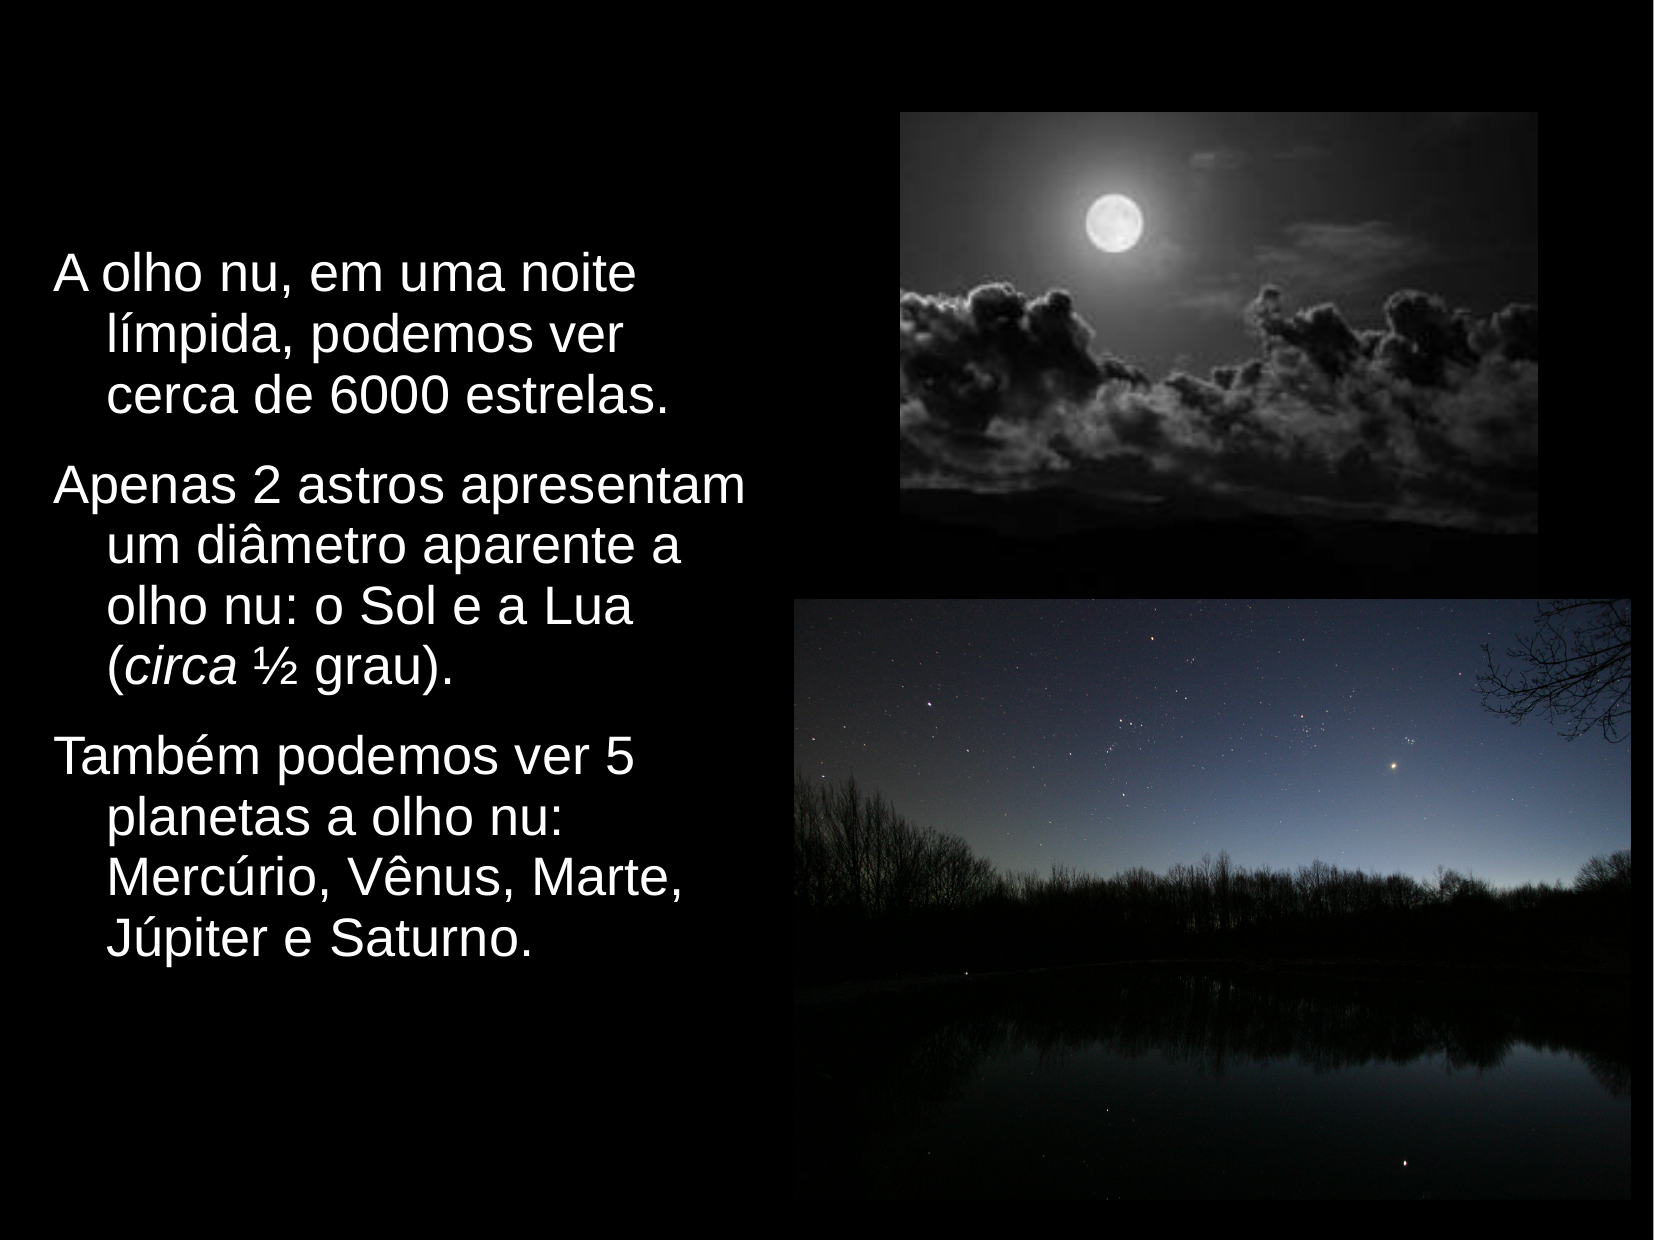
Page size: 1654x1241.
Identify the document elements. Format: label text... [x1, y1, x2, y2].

list A olho nu, em uma noite límpida, podemos ver cerca de 6000 estrelas. Apenas 2 astros apresentam um diâmetro aparente a olho nu: o Sol e a Lua (circa ½ grau). Também podemos ver 5 planetas a olho nu: Mercúrio, Vênus, Marte, Júpiter e Saturno. [35, 242, 762, 1047]
picture [794, 112, 1631, 1201]
